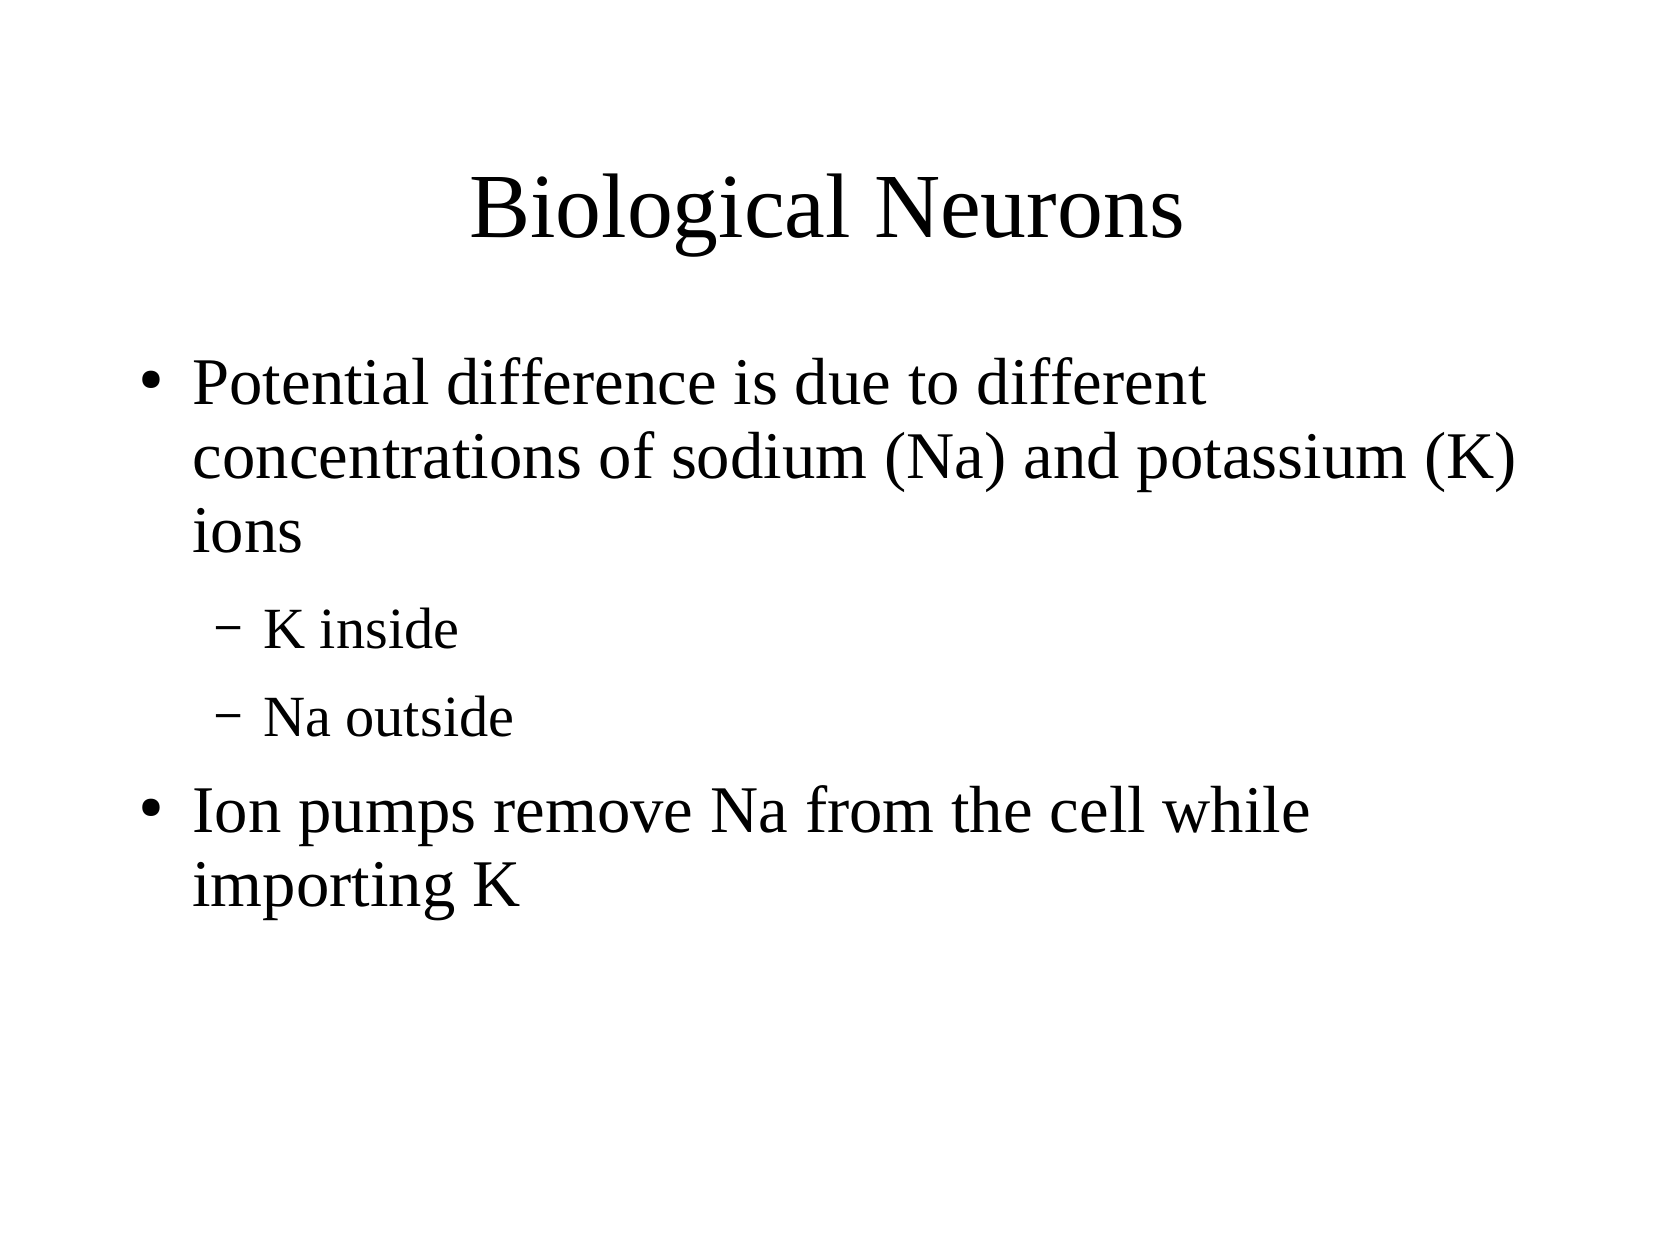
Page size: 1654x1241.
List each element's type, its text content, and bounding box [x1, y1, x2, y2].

title Biological Neurons [121, 102, 1534, 311]
list Potential difference is due to different concentrations of sodium (Na) and potassium (K) ions K inside Na outside Ion pumps remove Na from the cell while importing K [121, 344, 1534, 1127]
